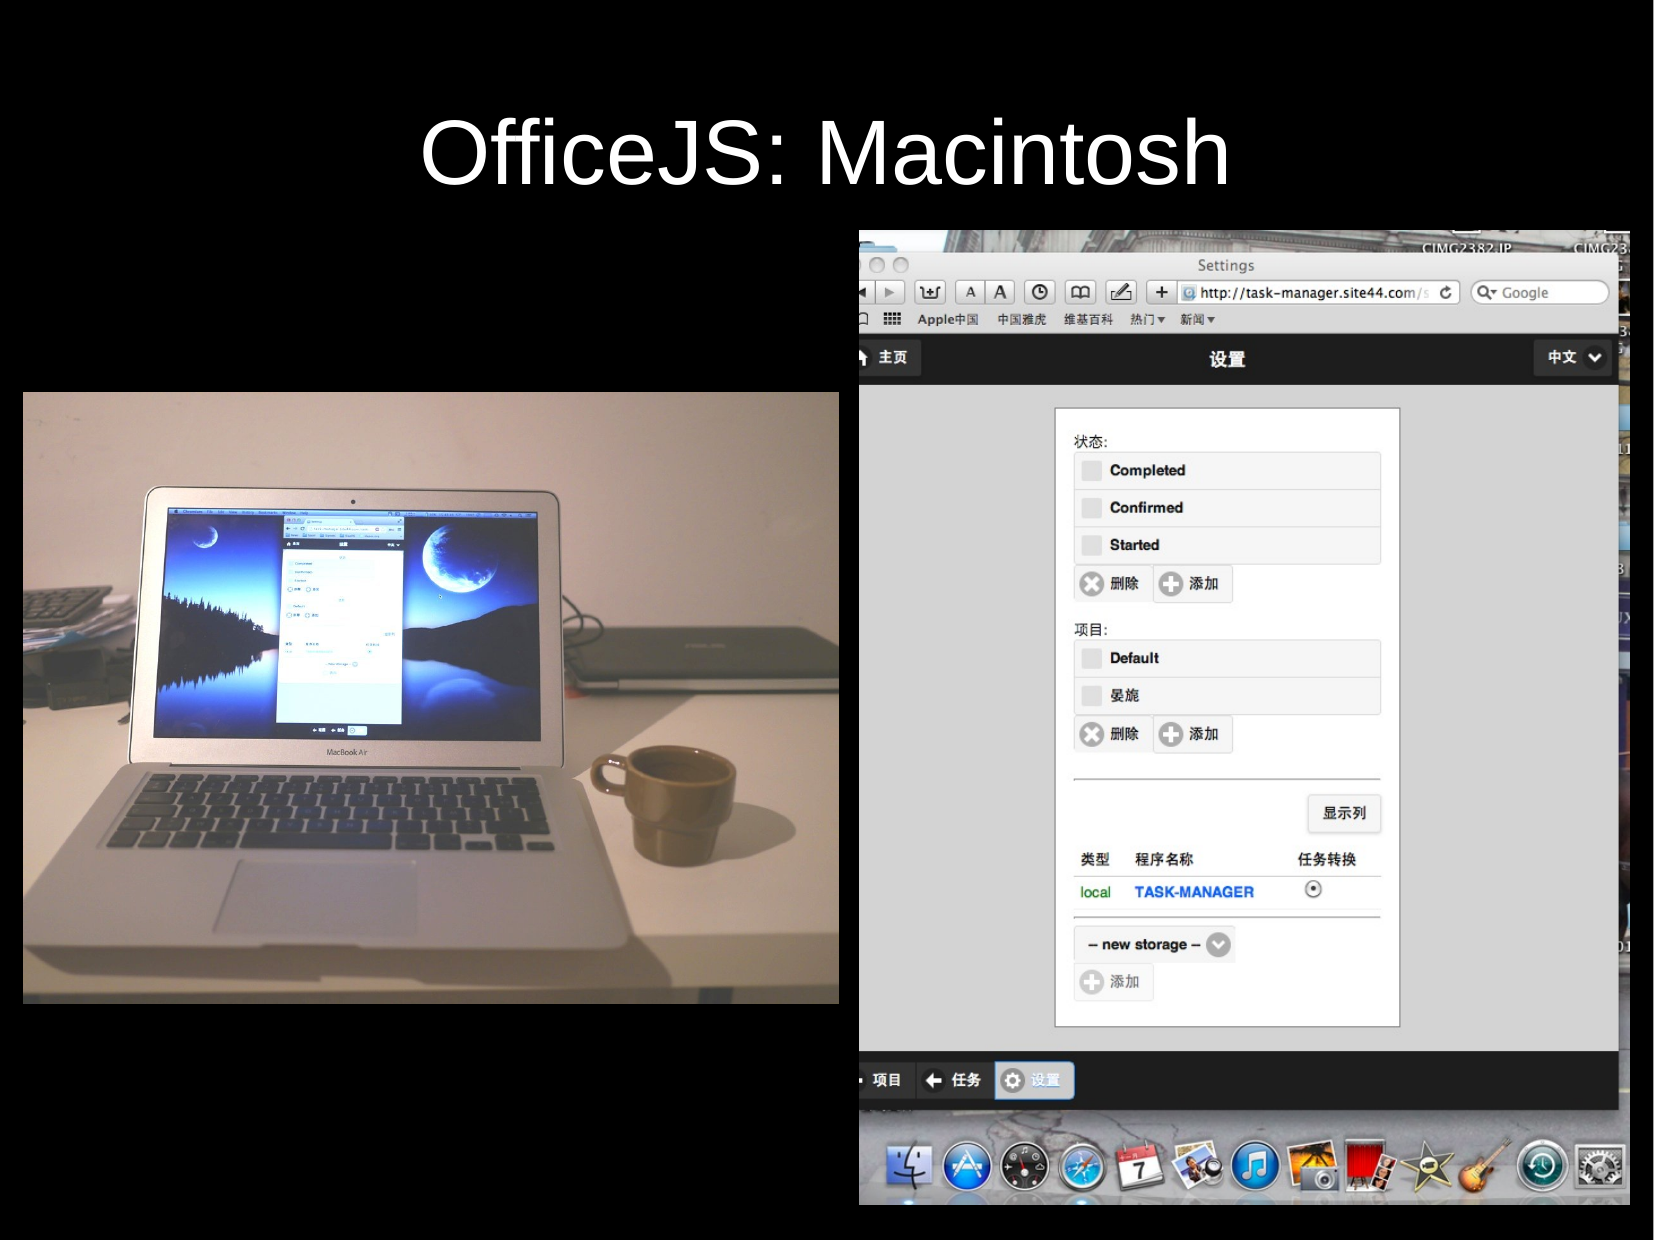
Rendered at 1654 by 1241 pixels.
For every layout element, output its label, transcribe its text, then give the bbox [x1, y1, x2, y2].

title OfficeJS: Macintosh [82, 49, 1571, 257]
picture [859, 230, 1630, 1205]
picture [23, 392, 839, 1004]
